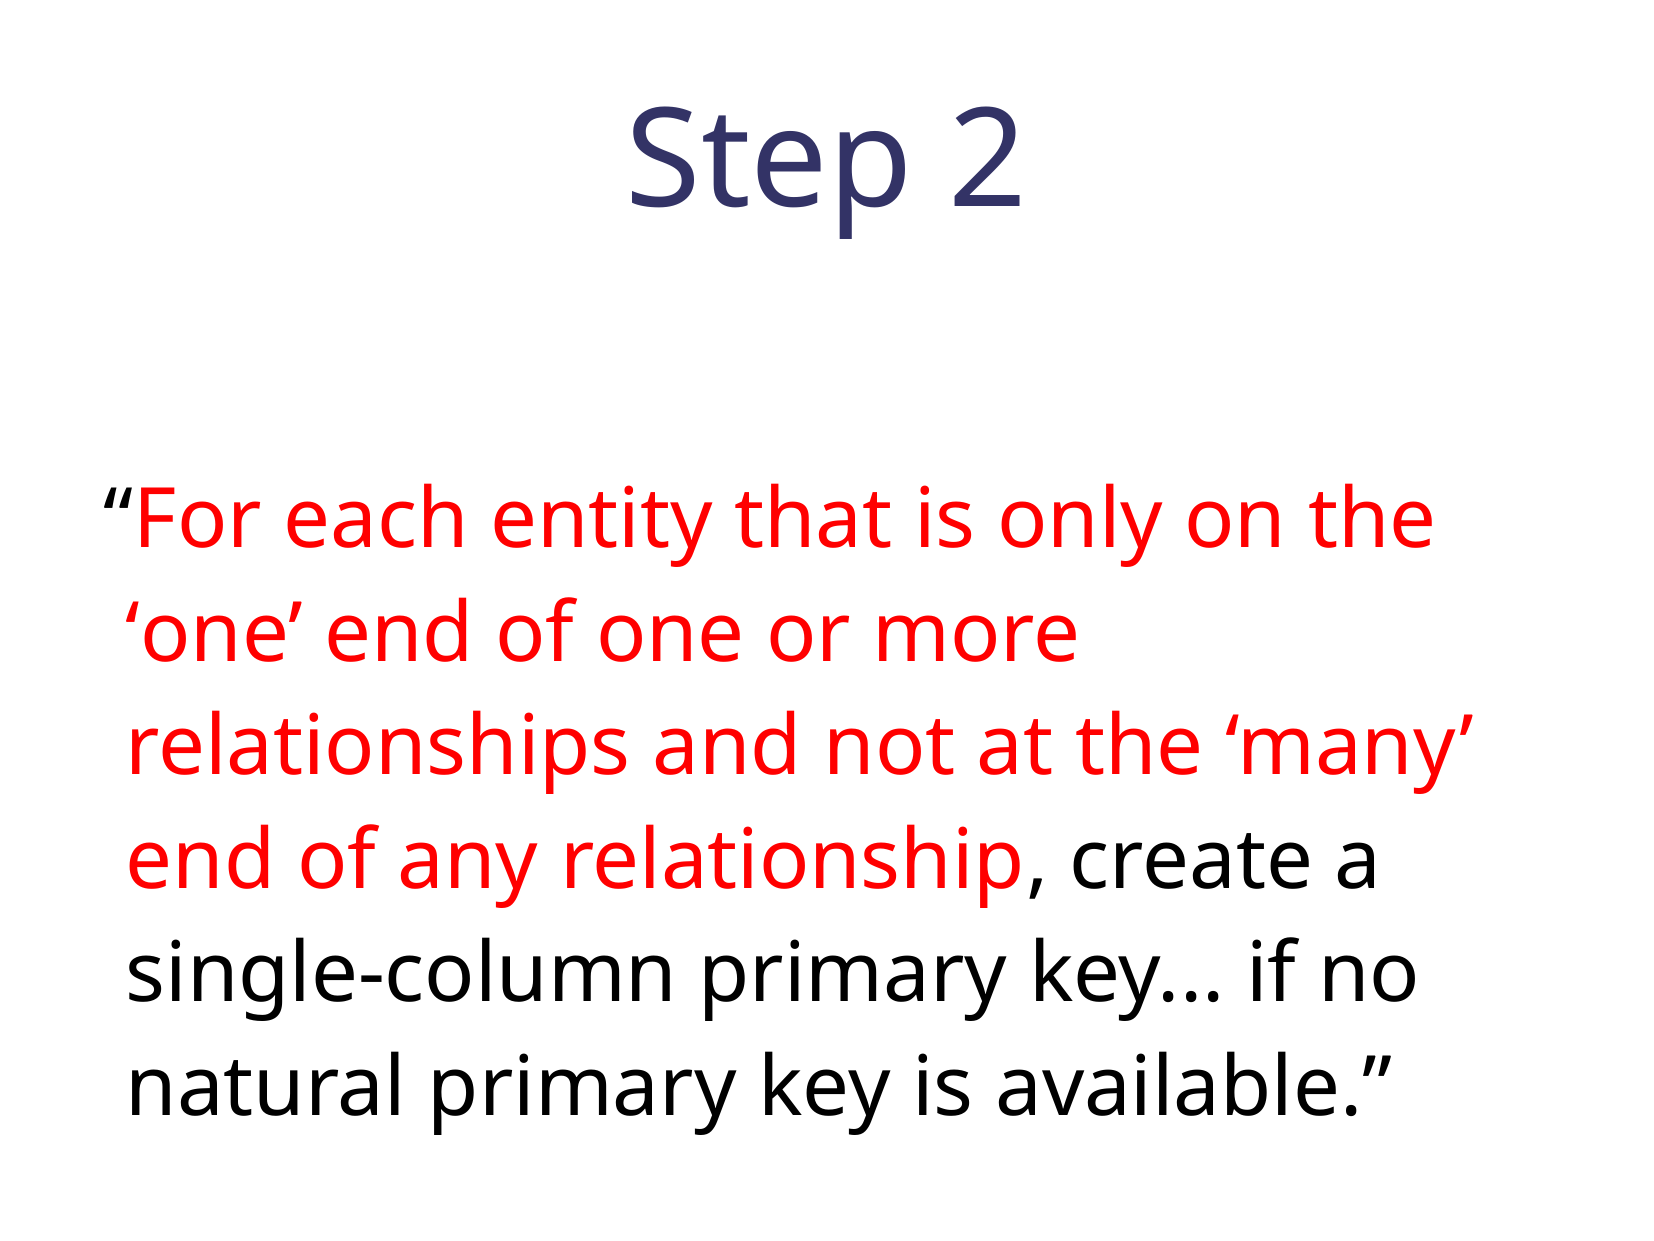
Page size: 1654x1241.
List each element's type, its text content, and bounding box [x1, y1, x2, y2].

title Step 2 [82, 56, 1571, 250]
subtitle “For each entity that is only on the ‘one’ end of one or more relationships and not at the ‘many’ end of any relationship, create a single-column primary key... if no natural primary key is available.” [104, 458, 1635, 1067]
